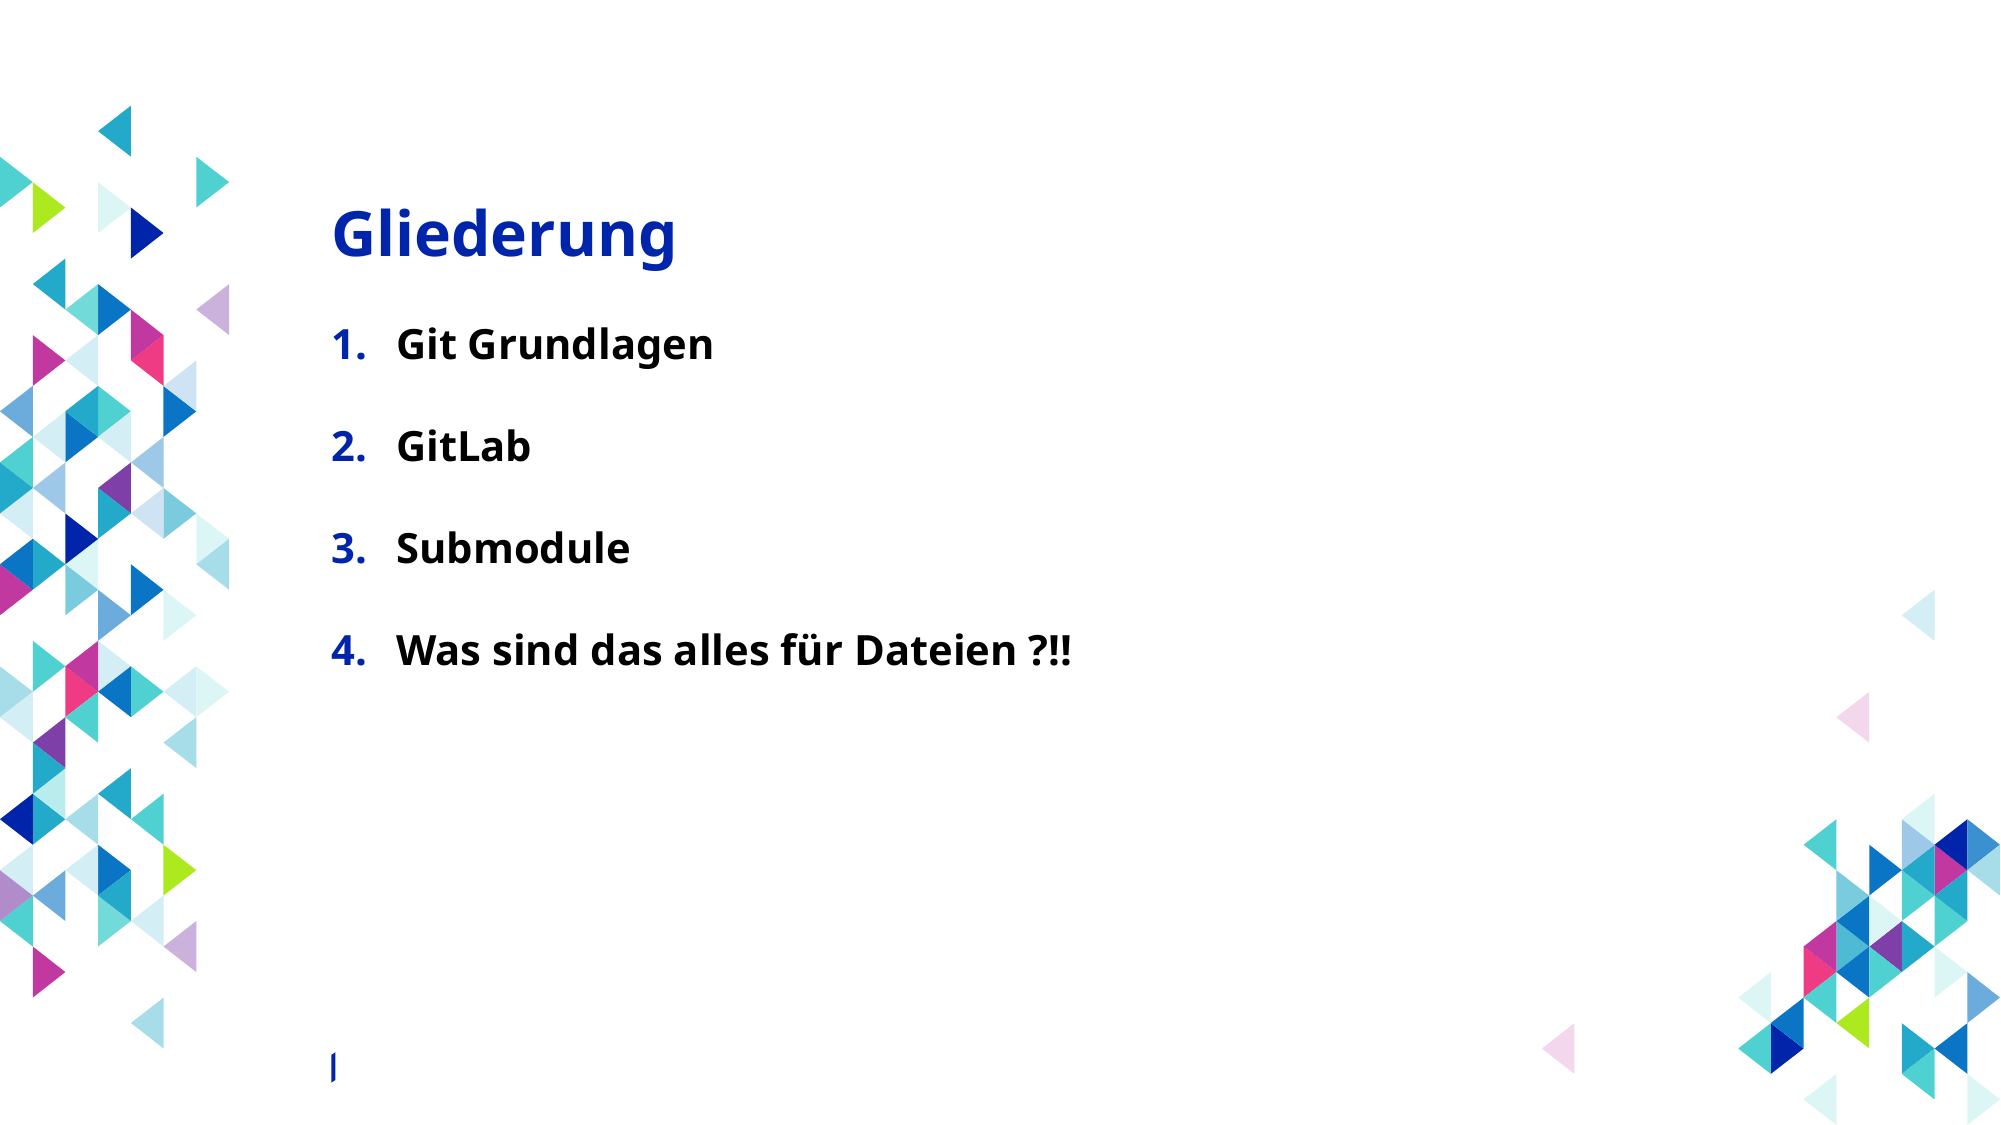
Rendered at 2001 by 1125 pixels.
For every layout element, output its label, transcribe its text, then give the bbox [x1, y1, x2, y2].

list Git Grundlagen GitLab Submodule Was sind das alles für Dateien ?!! [331, 317, 1804, 947]
